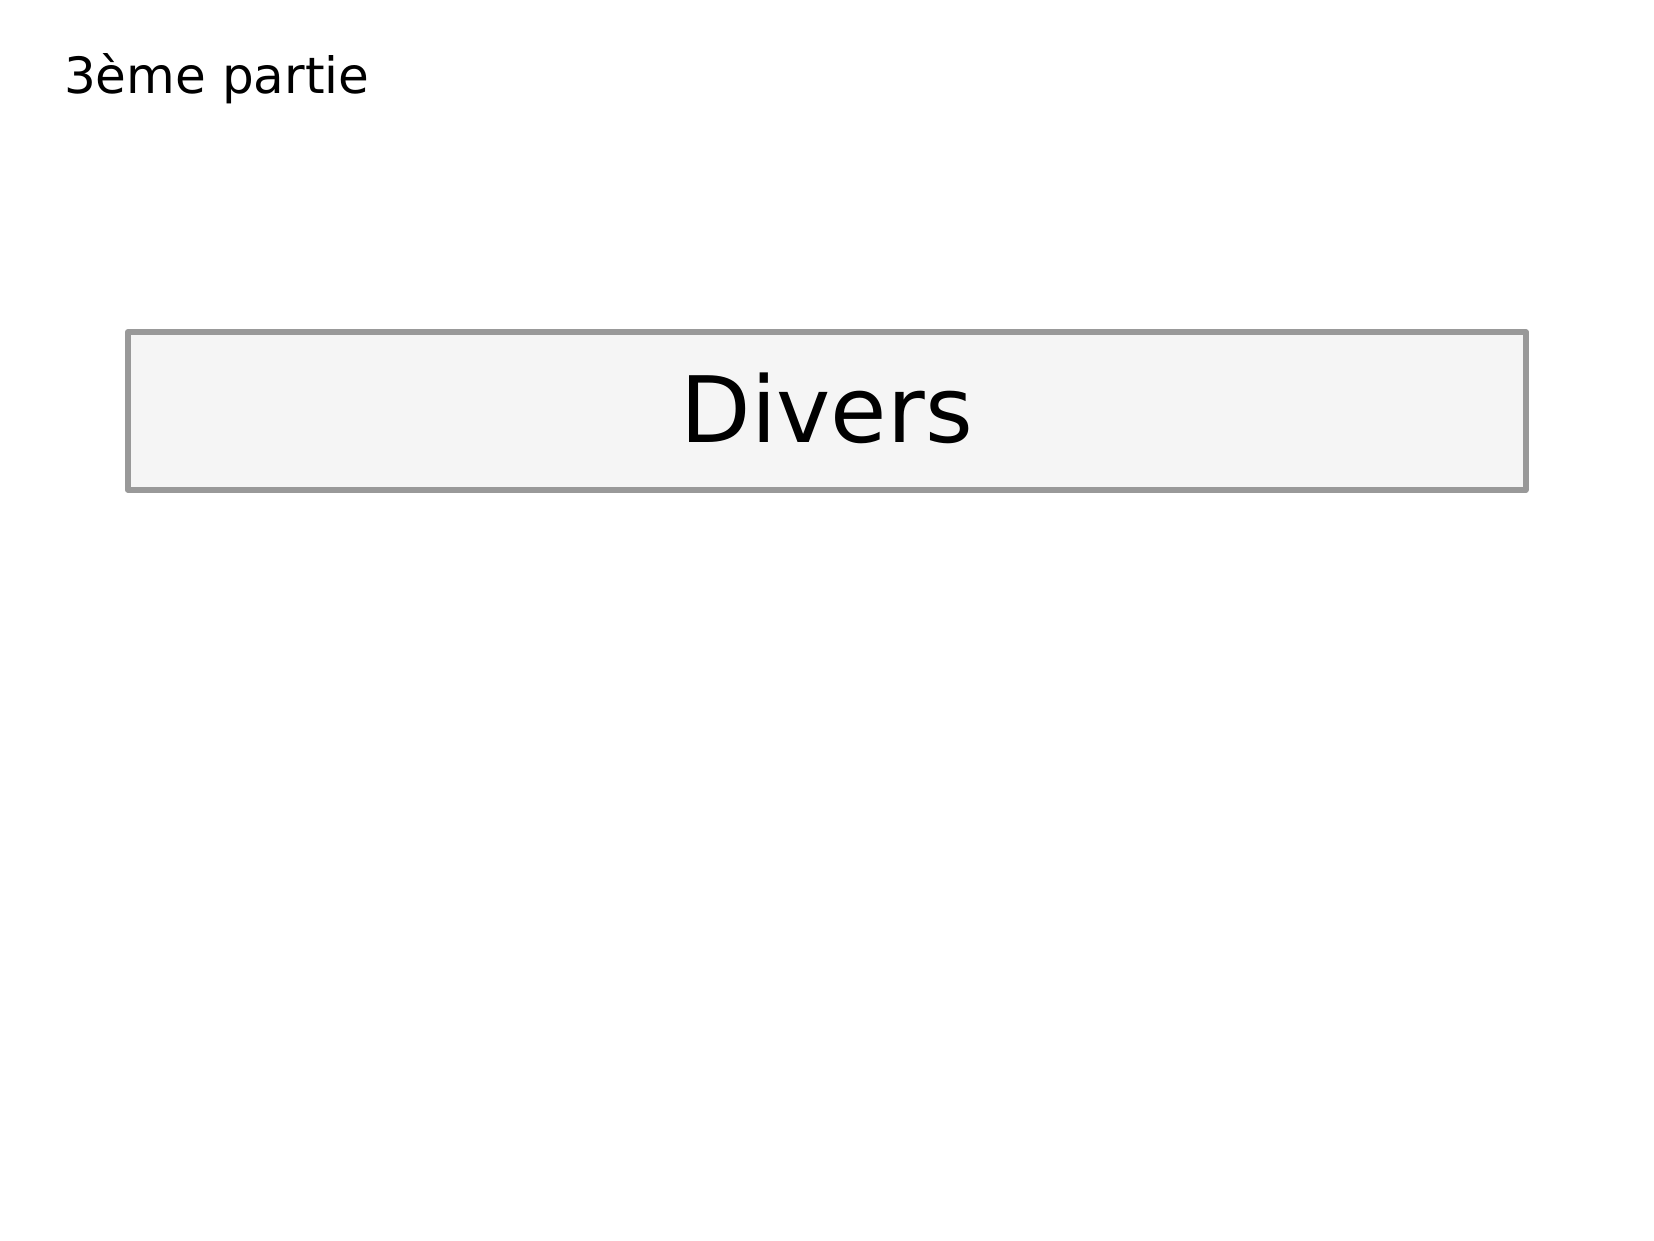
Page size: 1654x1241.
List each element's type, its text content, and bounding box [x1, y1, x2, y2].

text_box [127, 331, 1526, 490]
title Divers [136, 347, 1518, 473]
text_box 3ème partie [43, 47, 360, 106]
